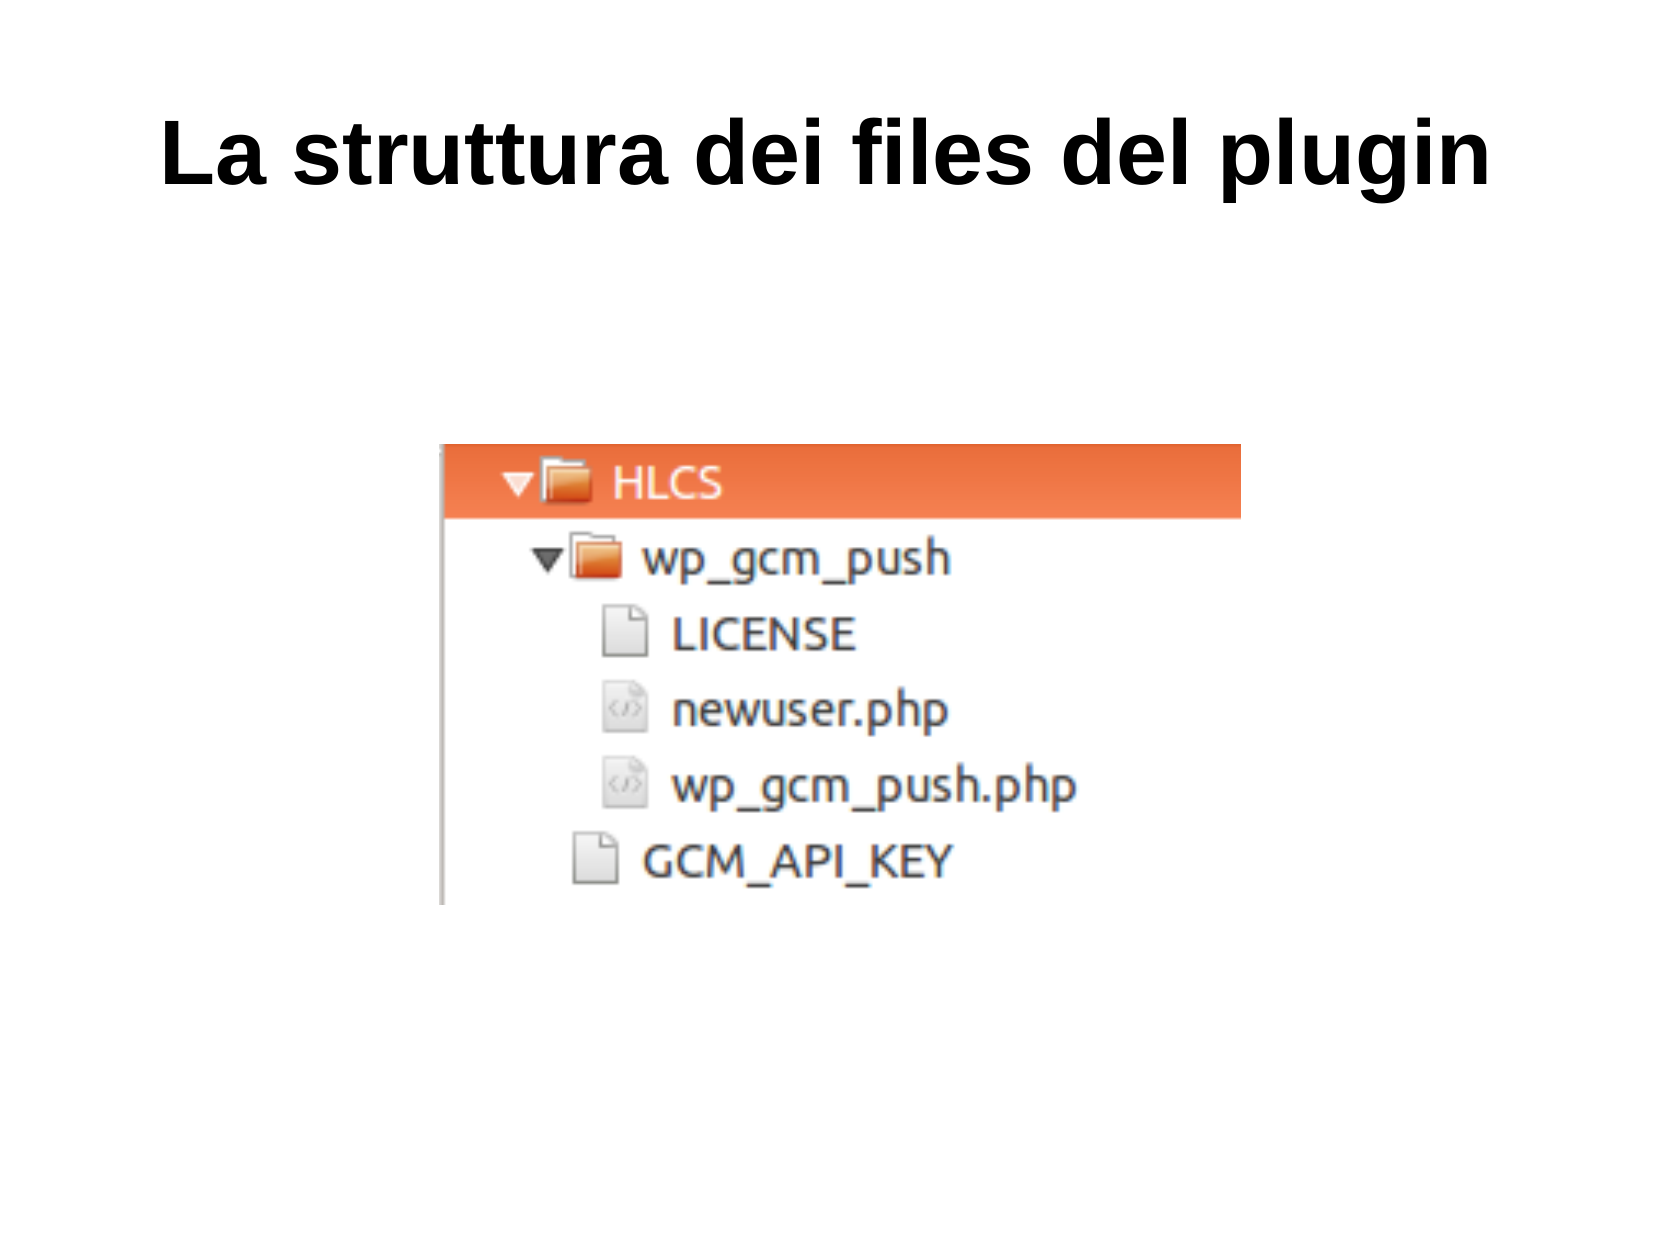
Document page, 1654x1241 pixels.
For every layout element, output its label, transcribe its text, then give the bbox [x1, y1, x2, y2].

title La struttura dei files del plugin [82, 49, 1571, 257]
picture [439, 444, 1241, 905]
